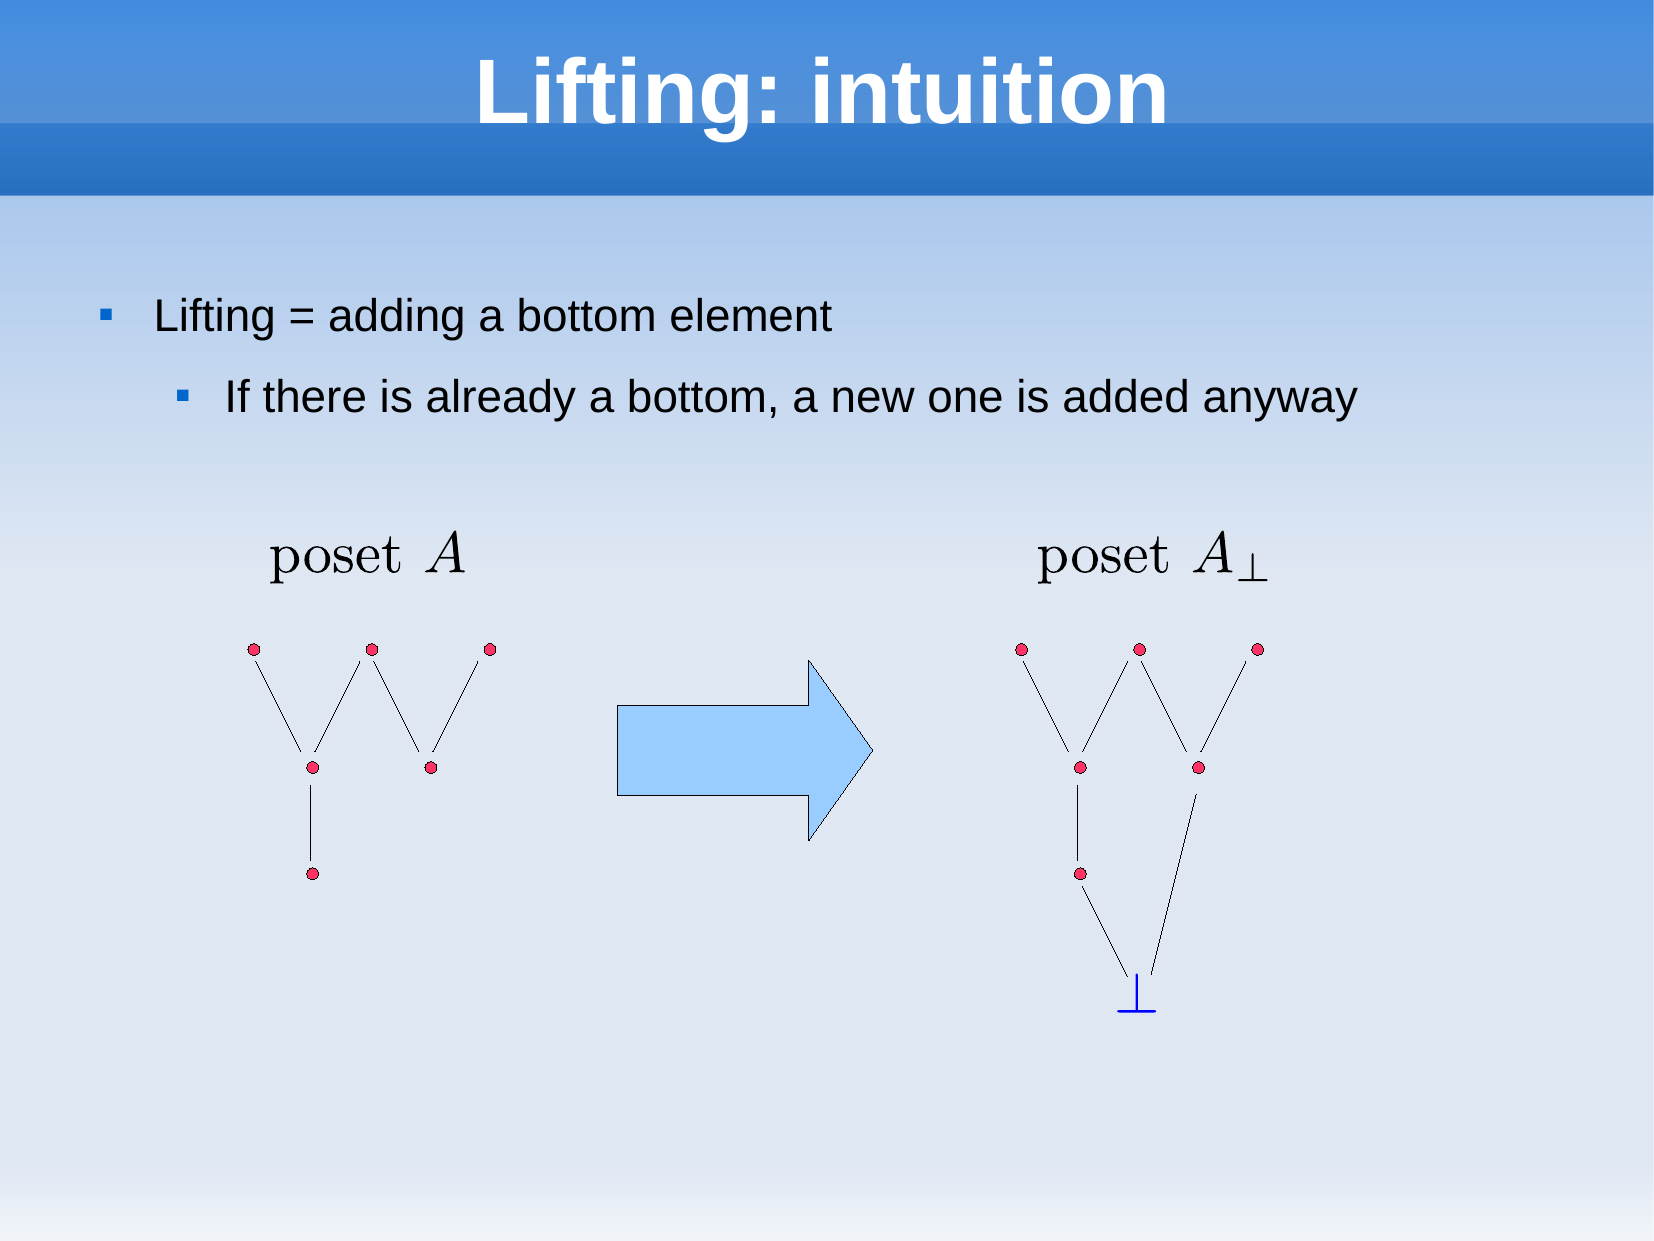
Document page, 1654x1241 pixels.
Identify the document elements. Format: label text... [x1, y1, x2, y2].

text_box [366, 643, 378, 656]
text_box [1074, 867, 1087, 880]
text_box [1133, 643, 1146, 656]
text_box [247, 643, 260, 656]
text_box [1015, 643, 1028, 656]
list Lifting = adding a bottom element If there is already a bottom, a new one is added anyway [82, 290, 1571, 1109]
text_box [617, 660, 873, 841]
text_box [306, 761, 319, 774]
text_box [424, 761, 437, 774]
text_box [1251, 643, 1264, 656]
picture [0, 0, 1654, 1241]
text_box [306, 867, 319, 880]
text_box [484, 643, 496, 656]
text_box [1192, 761, 1205, 774]
text_box [1074, 761, 1087, 774]
title Lifting: intuition [59, 0, 1588, 188]
